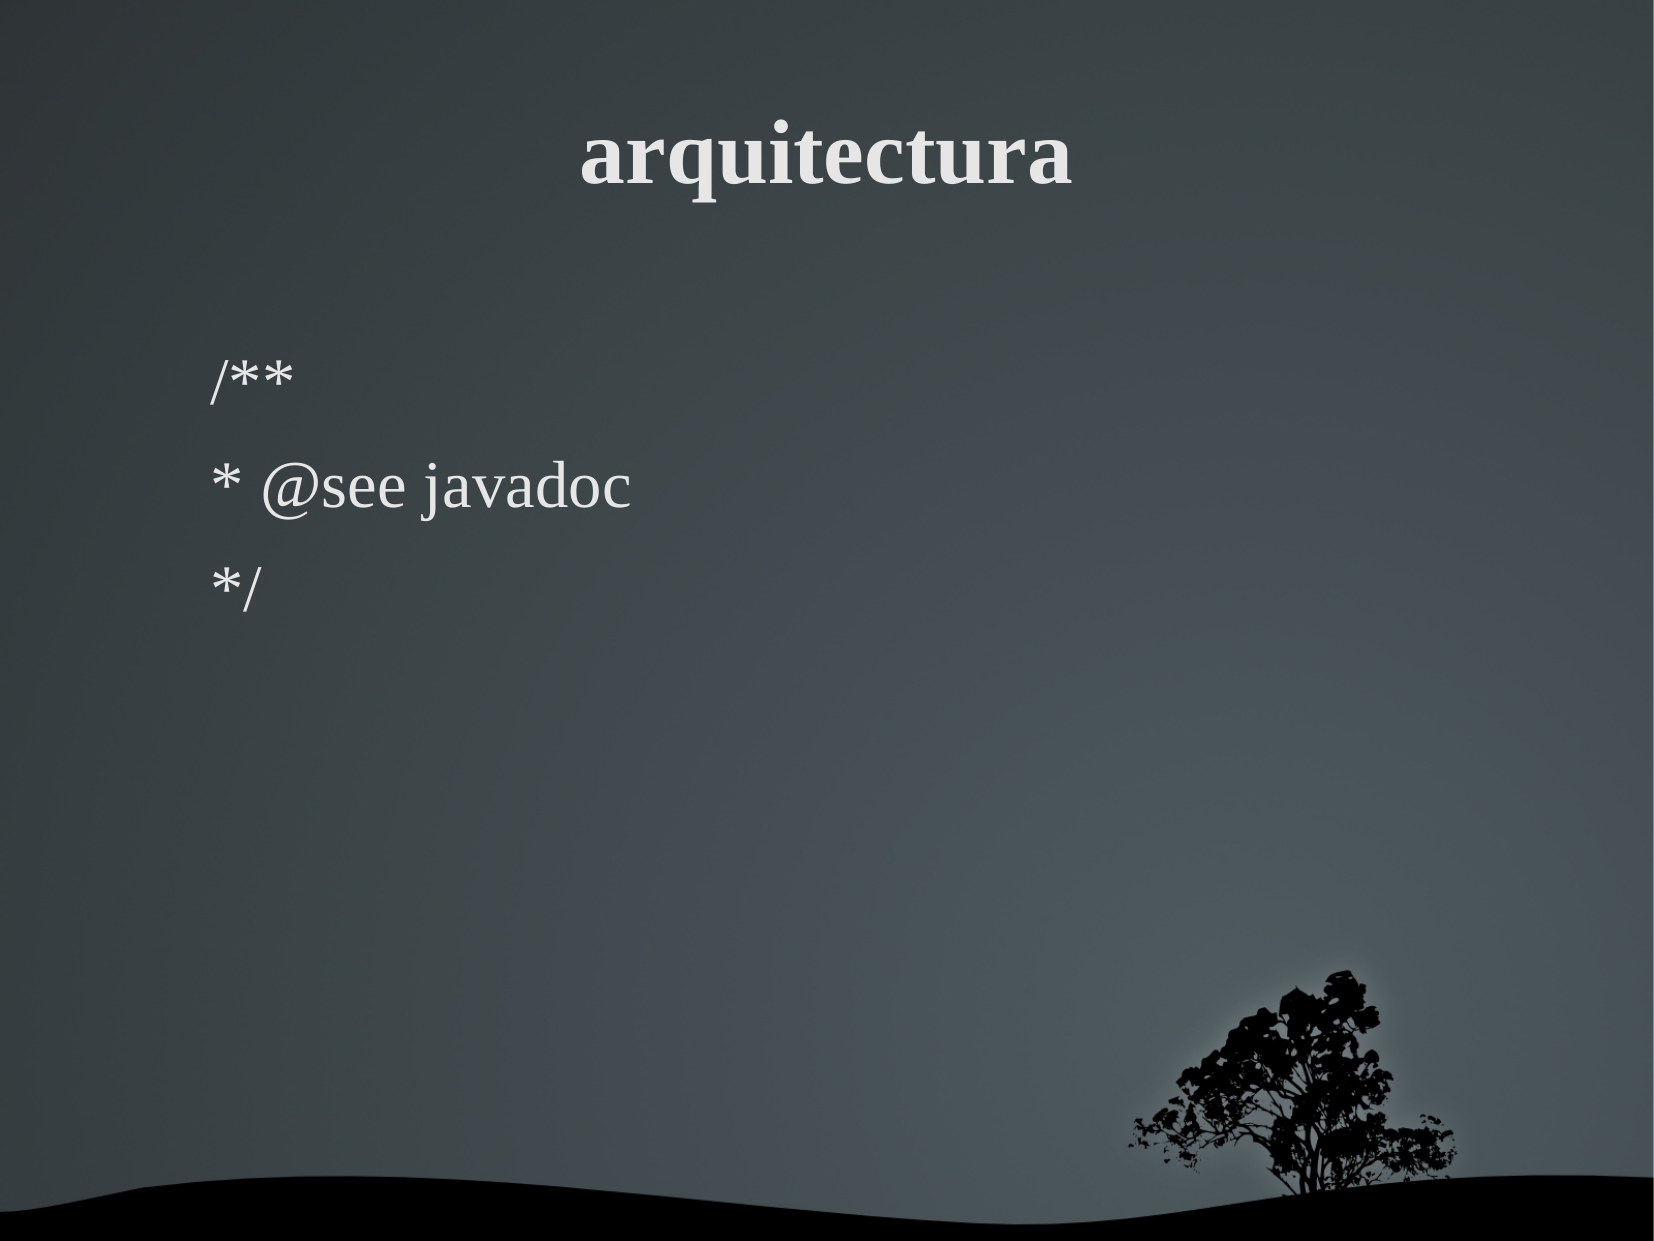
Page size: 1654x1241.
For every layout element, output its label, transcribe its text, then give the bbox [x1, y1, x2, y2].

title arquitectura [82, 49, 1571, 257]
list /** * @see javadoc */ [121, 344, 1534, 1149]
picture [0, 0, 1654, 1241]
